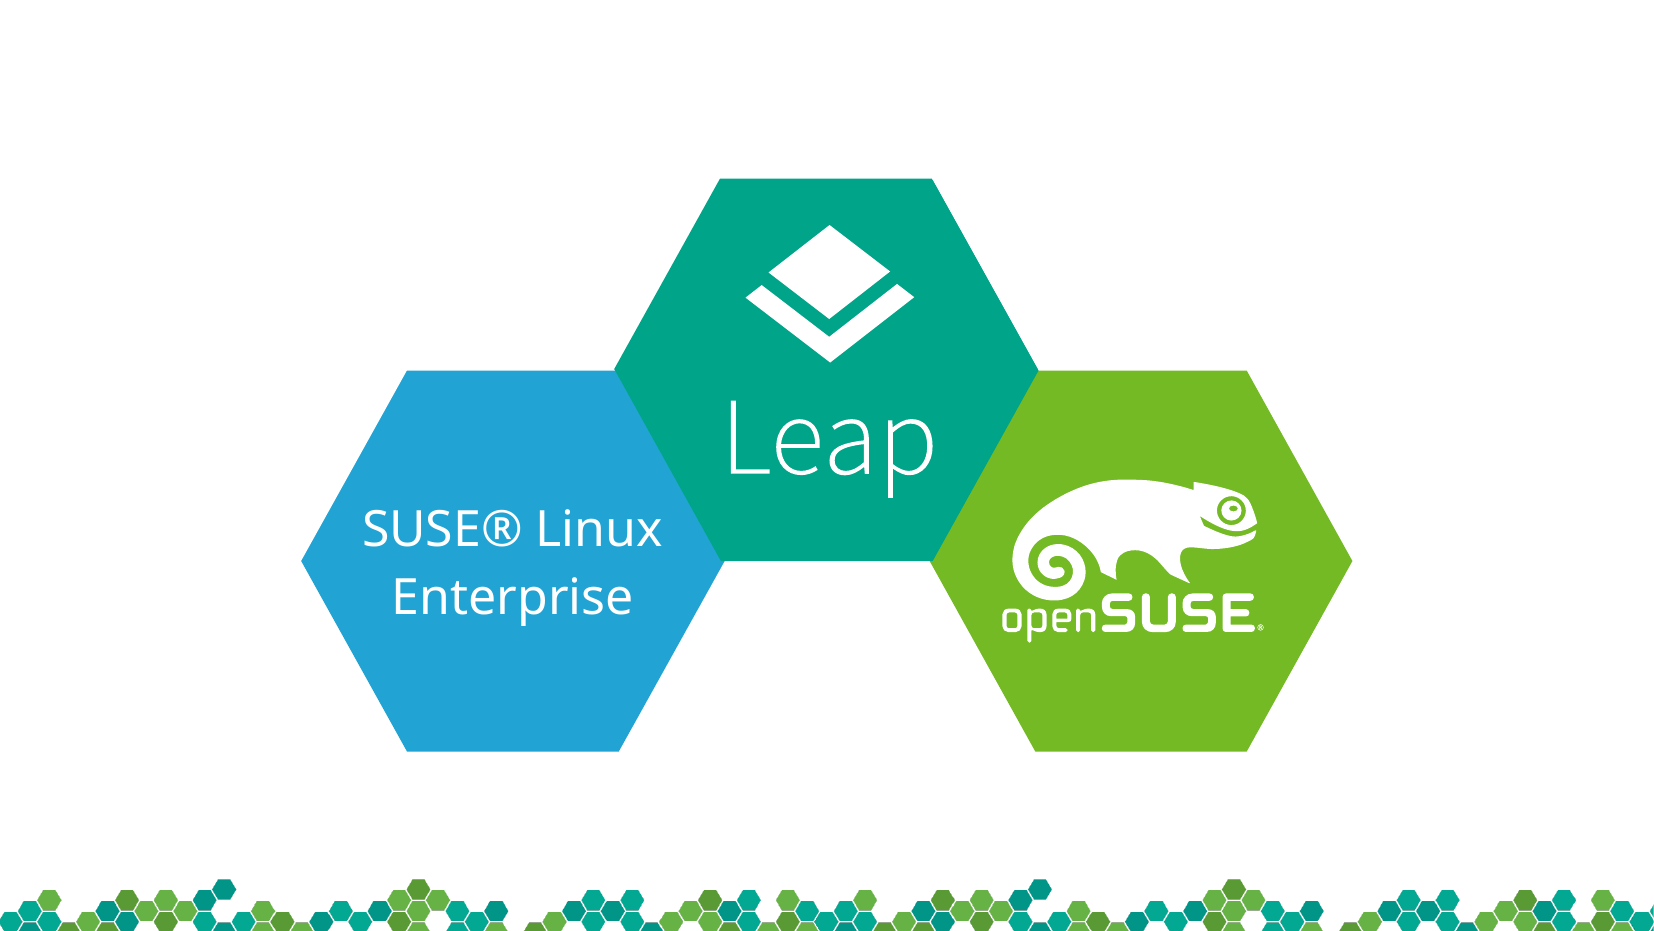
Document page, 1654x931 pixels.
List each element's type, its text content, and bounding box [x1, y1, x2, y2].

text_box SUSE® Linux Enterprise [301, 370, 725, 752]
picture [691, 184, 975, 539]
picture [0, 871, 1654, 931]
text_box [930, 370, 1353, 752]
picture [1002, 479, 1264, 643]
